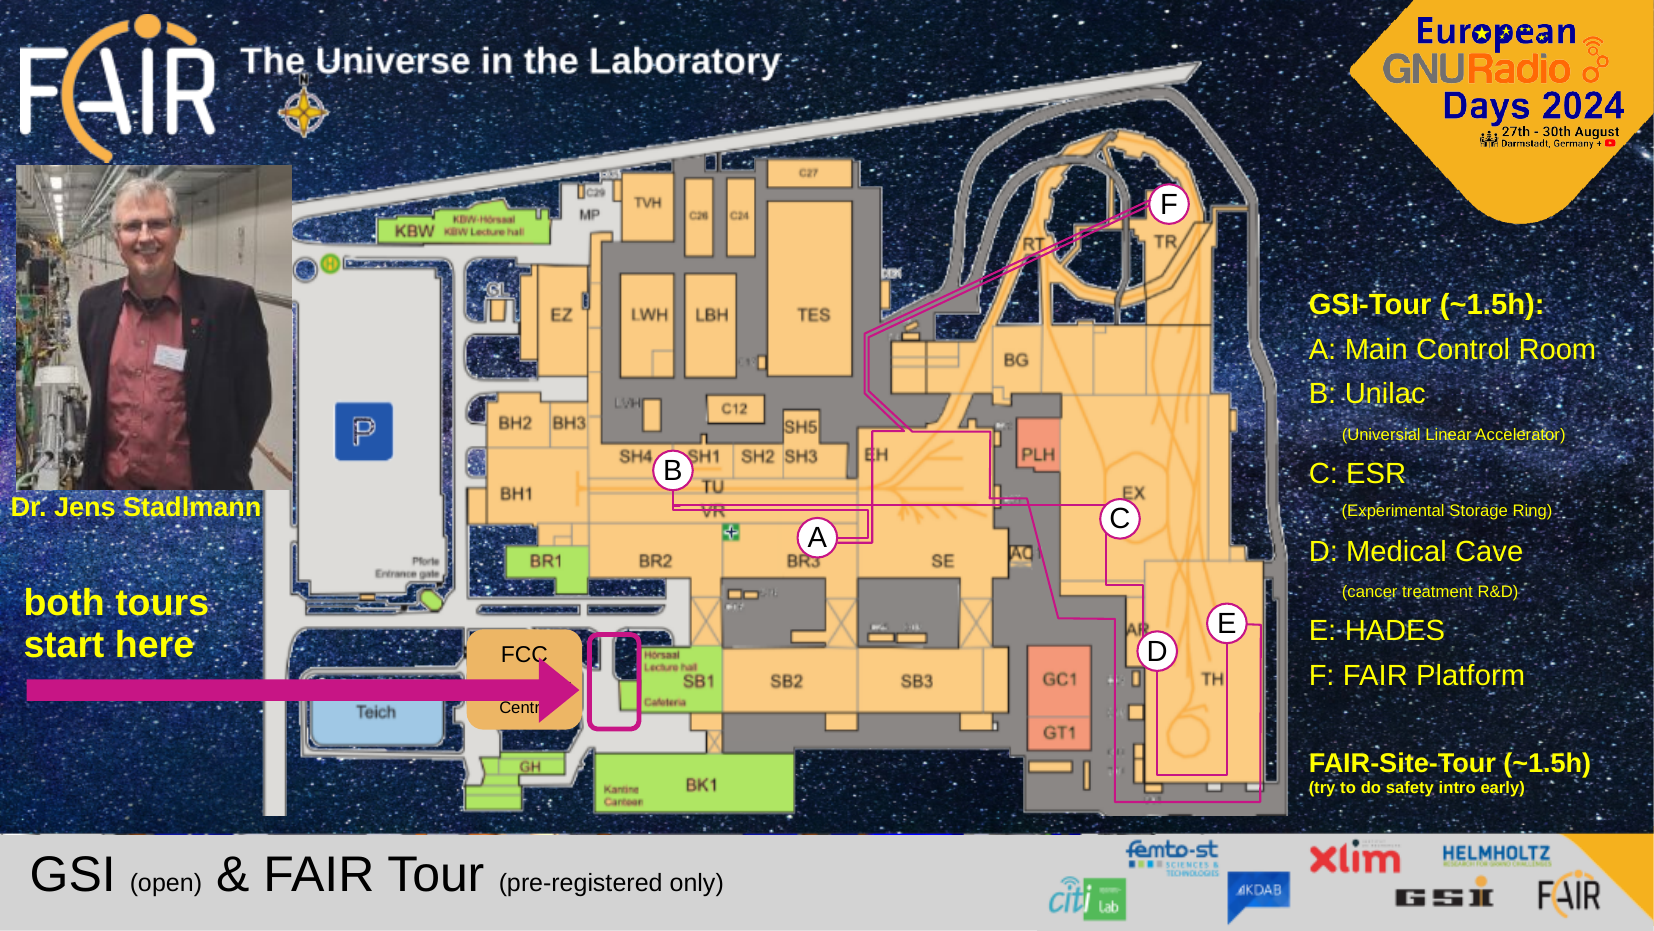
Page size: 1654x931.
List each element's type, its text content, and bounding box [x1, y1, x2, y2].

text_box C [1100, 499, 1140, 539]
picture [0, 0, 1654, 931]
text_box FCC FAIR Control Centre [466, 629, 583, 730]
text_box F [1149, 184, 1189, 224]
text_box both tours start here [23, 574, 243, 674]
text_box Dr. Jens Stadlmann [10, 484, 269, 530]
text_box D [1137, 631, 1178, 671]
text_box B [653, 450, 693, 491]
text_box GSI-Tour (~1.5h): A: Main Control Room B: Unilac (Universial Linear Accelerator) C: ESR (Experimental Storage Ring) D: Medical Cave (cancer treatment R&D) E: HADES F: FAIR Platform FAIR-Site-Tour (~1.5h) (try to do safety intro early) [1293, 280, 1630, 819]
title GSI (open) & FAIR Tour (pre-registered only) [29, 832, 999, 917]
text_box E [1207, 603, 1247, 644]
text_box A [797, 517, 838, 558]
text_box [26, 657, 580, 723]
